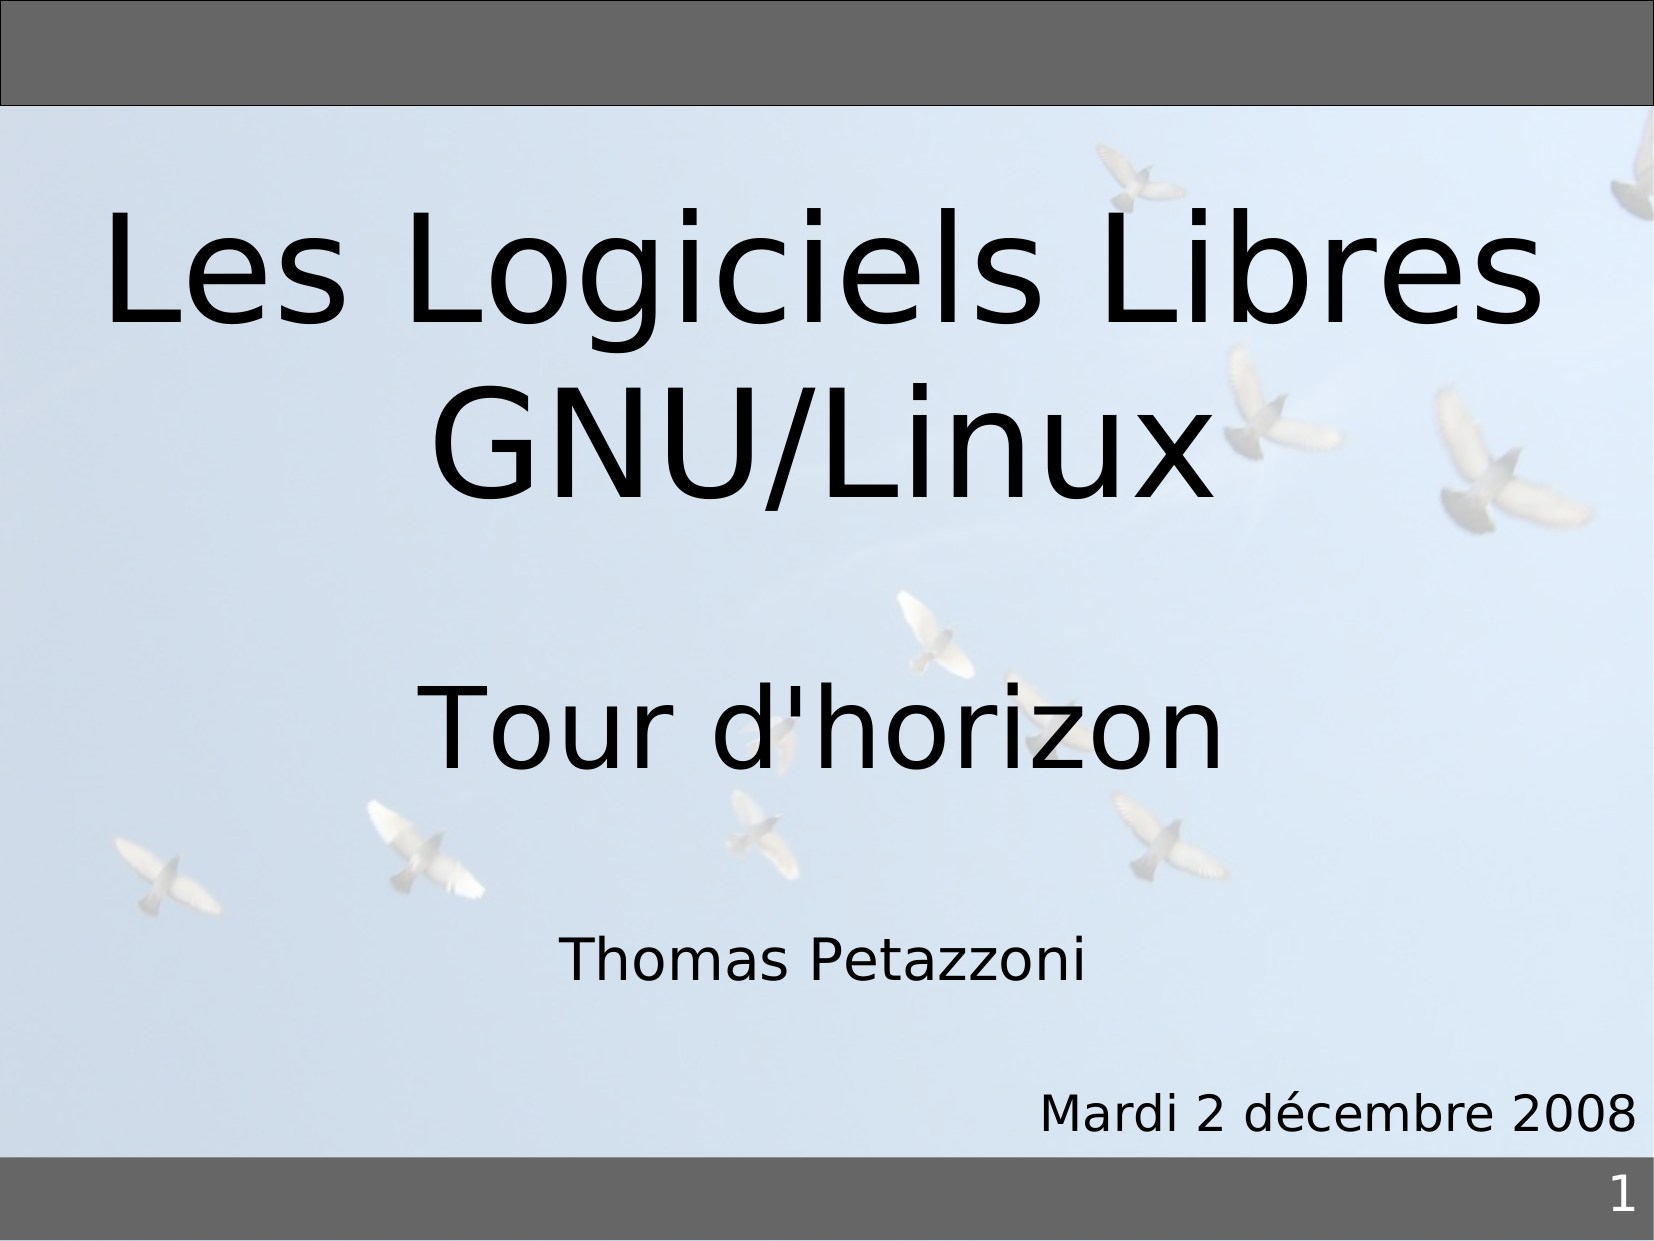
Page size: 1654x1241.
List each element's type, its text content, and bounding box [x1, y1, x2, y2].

text_box Les Logiciels Libres GNU/Linux Tour d'horizon Thomas Petazzoni [0, 176, 1651, 1002]
text_box Mardi 2 décembre 2008 [0, 1077, 1654, 1151]
